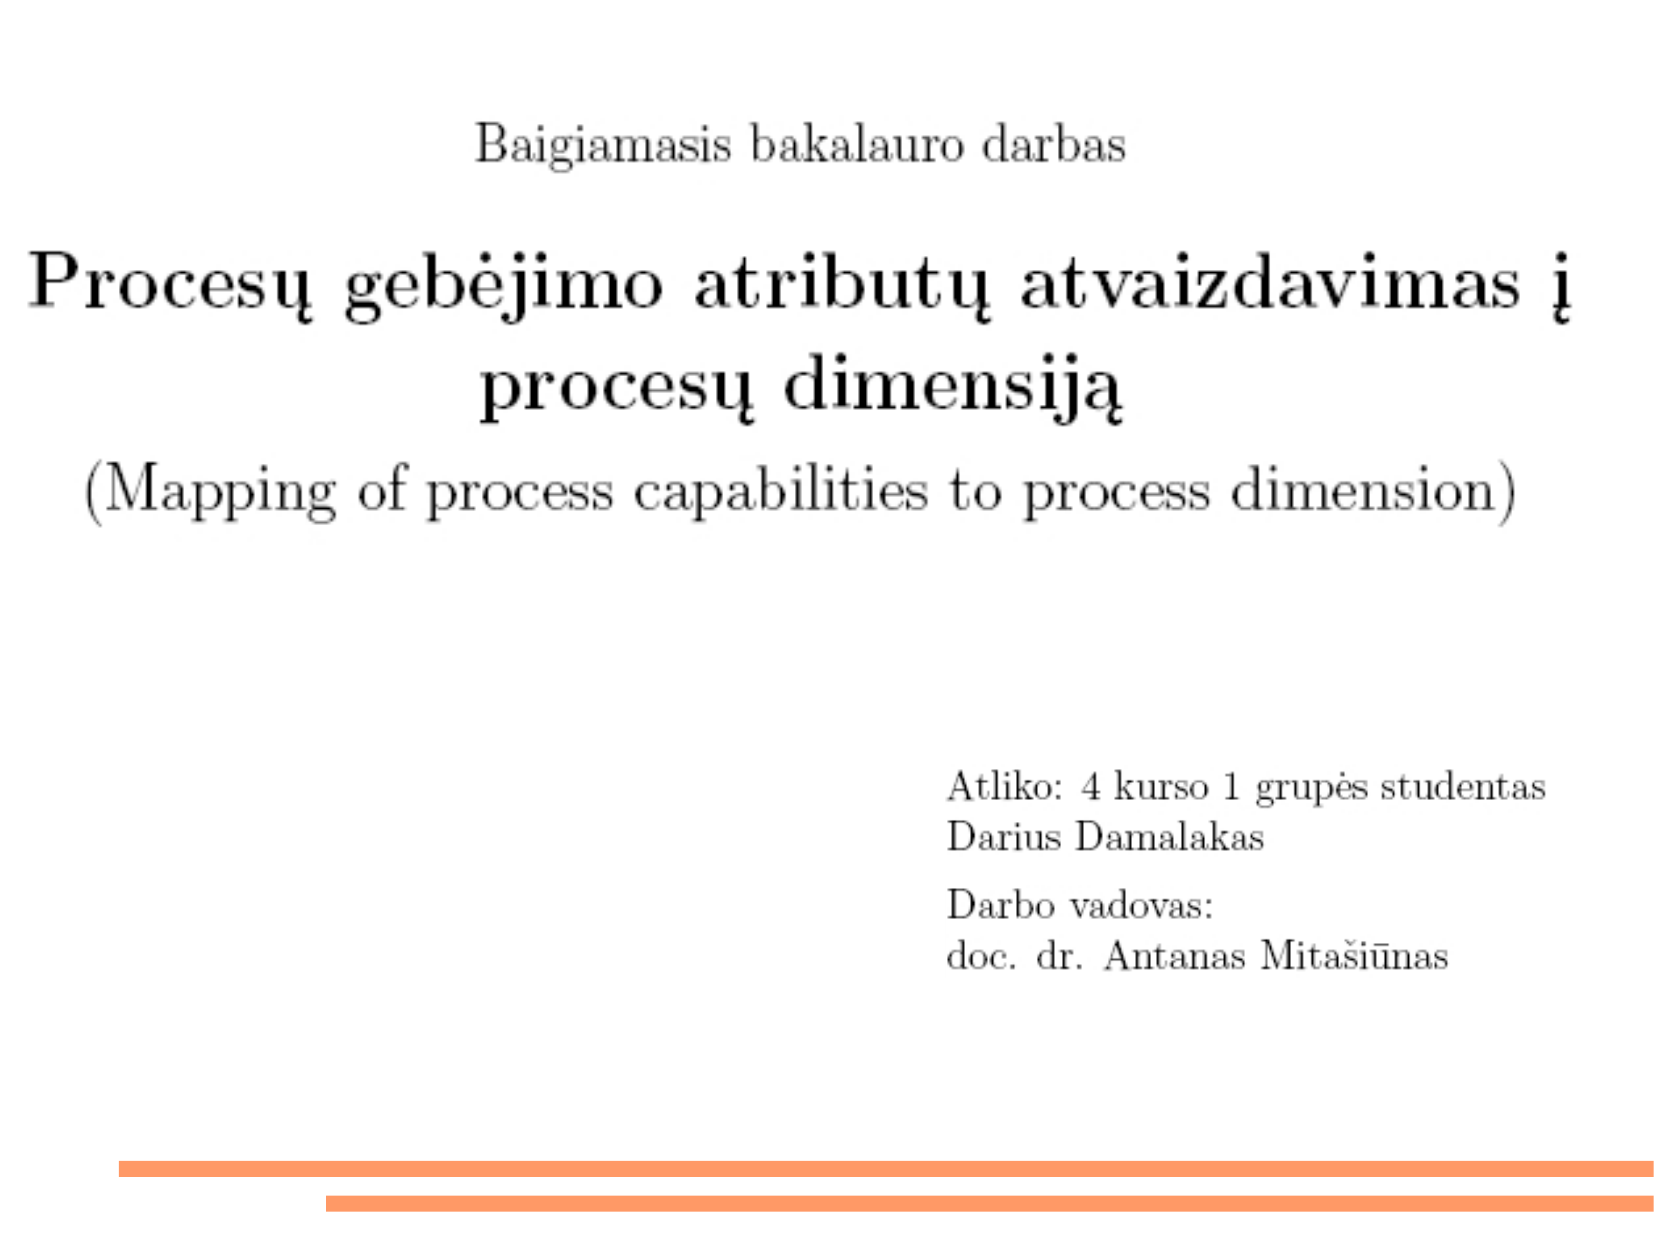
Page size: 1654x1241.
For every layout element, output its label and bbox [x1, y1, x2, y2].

picture [5, 95, 1654, 567]
picture [944, 885, 1454, 978]
picture [944, 764, 1558, 857]
